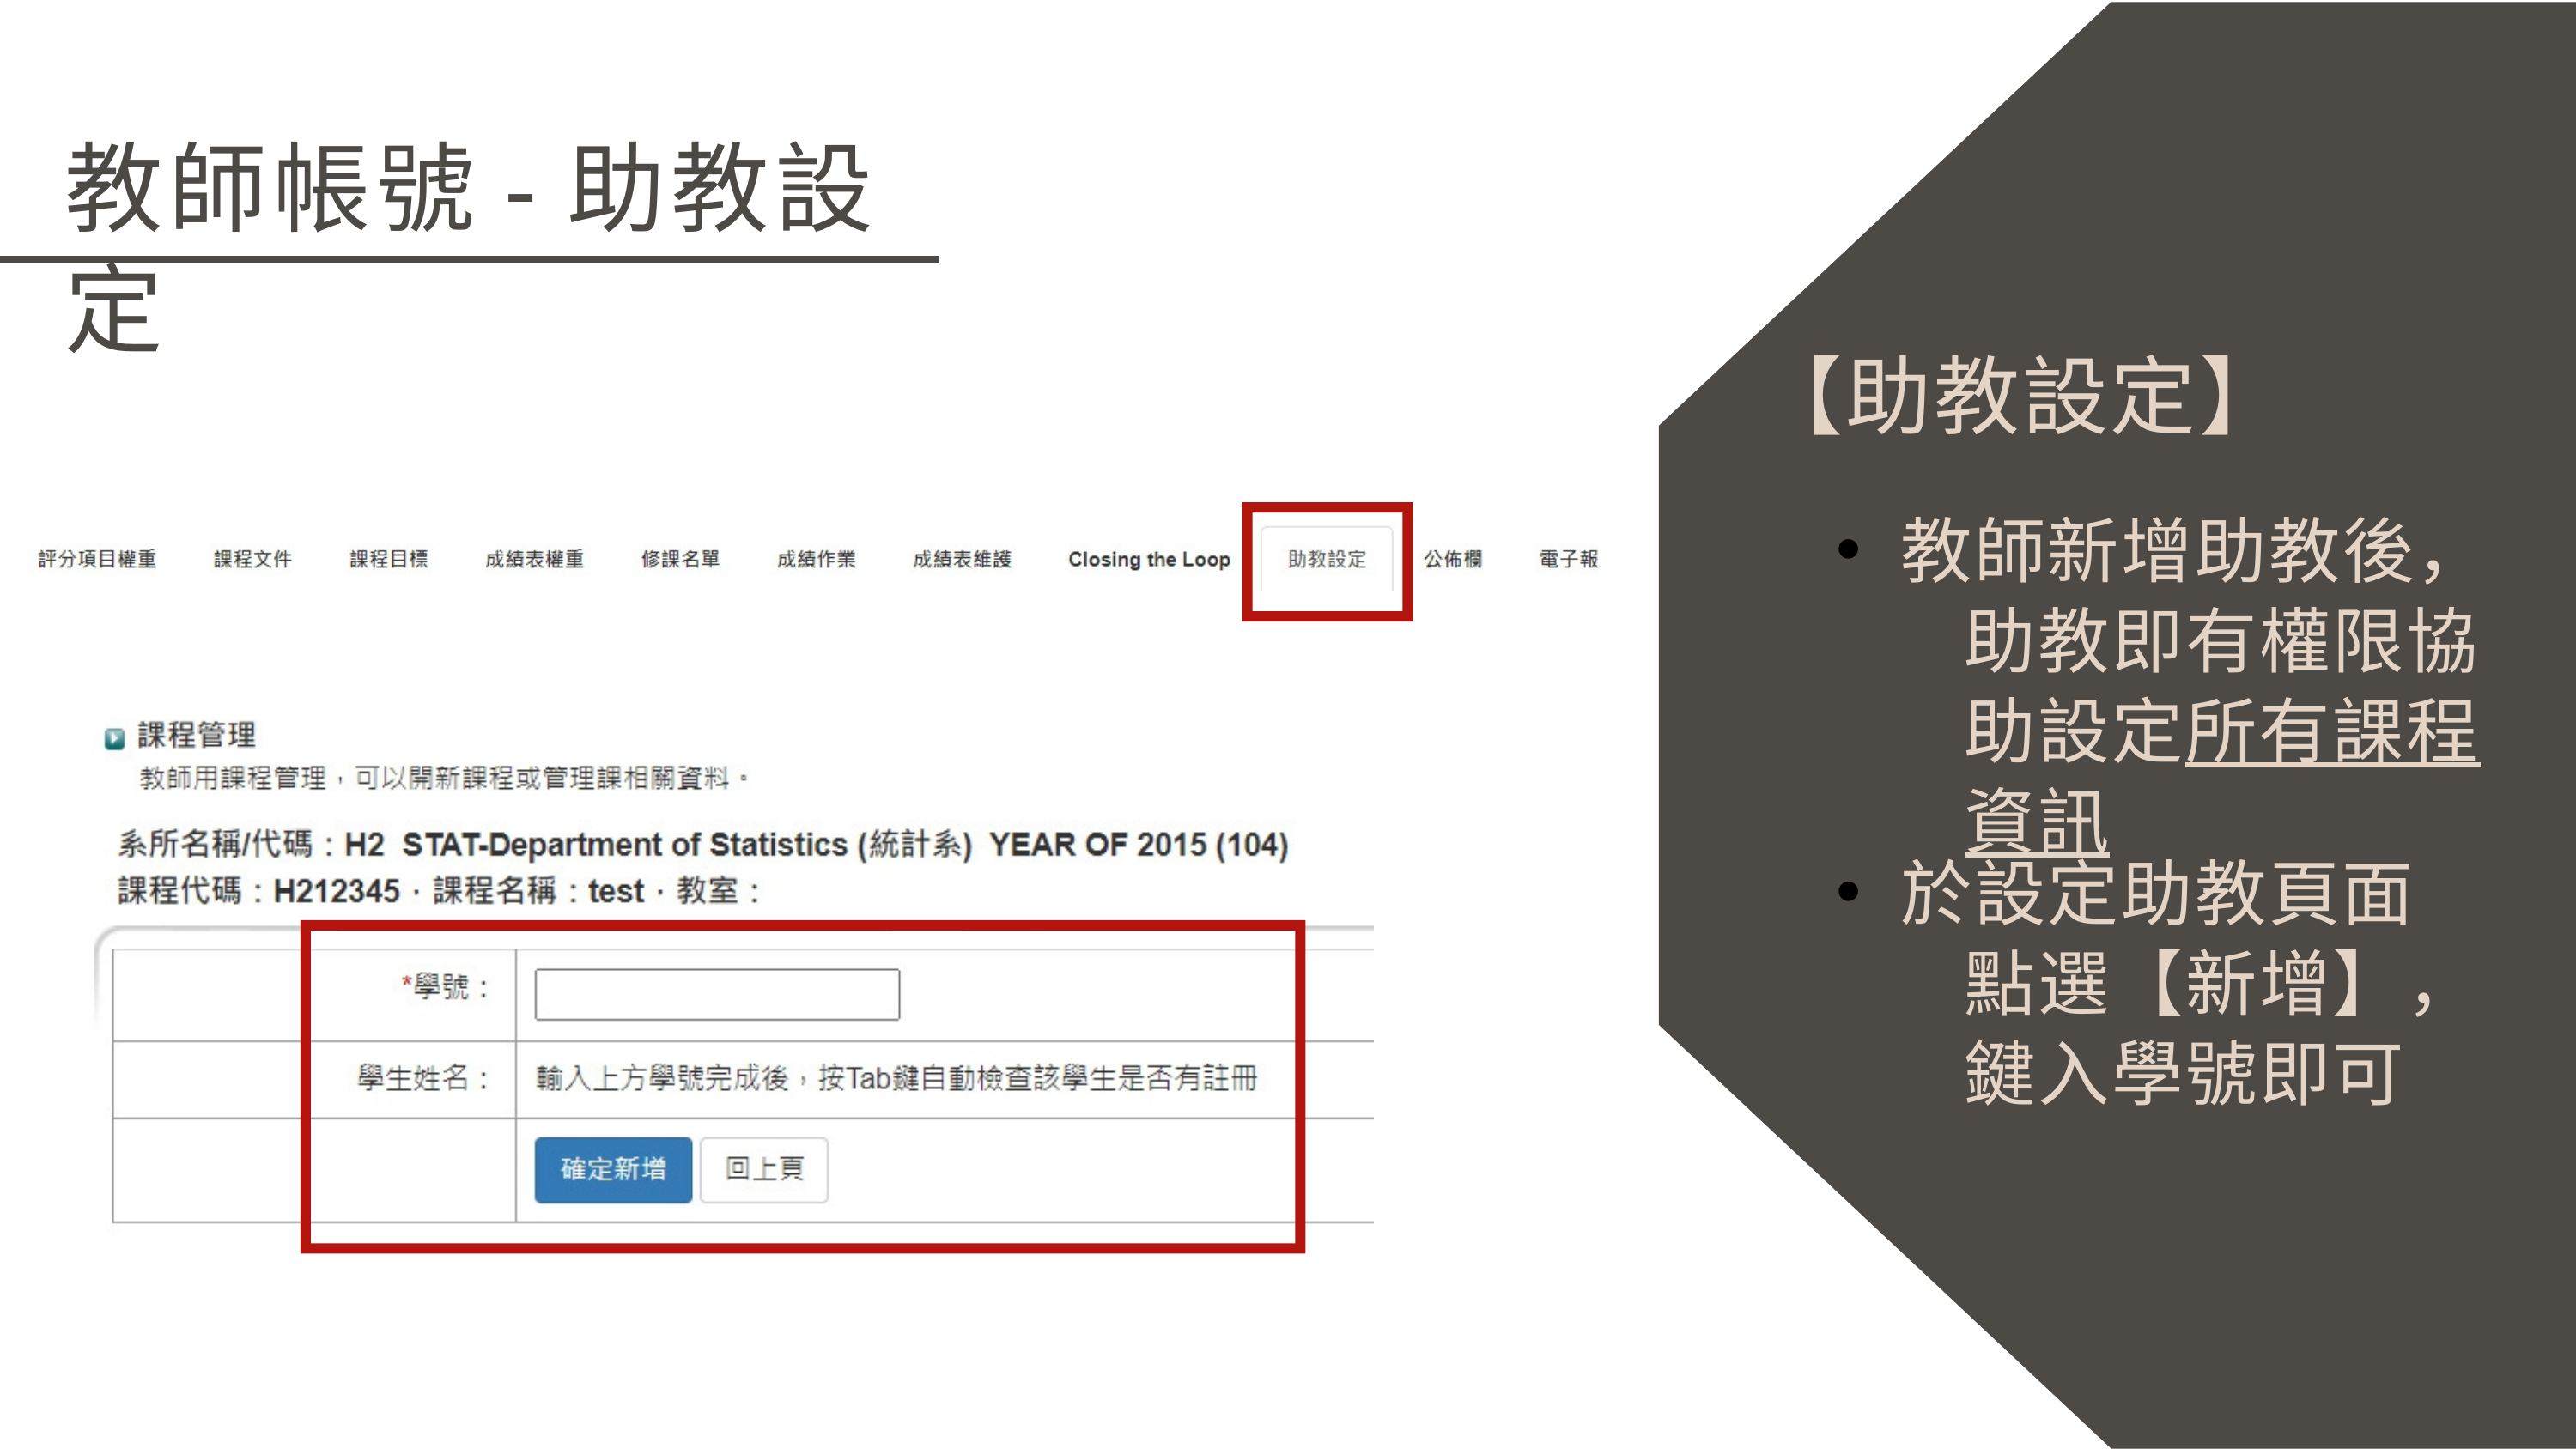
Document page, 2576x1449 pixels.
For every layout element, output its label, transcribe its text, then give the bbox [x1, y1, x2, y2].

text_box [1242, 502, 1413, 622]
picture [1253, 521, 1402, 591]
picture [91, 706, 1374, 1254]
text_box [2048, 833, 2060, 843]
text_box [2081, 797, 2095, 843]
text_box 教師新增助教後，助教即有權限協助設定所有課程資訊 [1709, 500, 2523, 773]
picture [18, 521, 1242, 591]
text_box [300, 919, 1306, 1254]
text_box 於設定助教頁面點選【新增】，鍵入學號即可 [1709, 843, 2490, 1115]
text_box 教師帳號-助教設定 [64, 123, 982, 246]
text_box [0, 256, 939, 263]
picture [311, 931, 1295, 1243]
text_box 【助教設定】 [1757, 342, 2351, 447]
text_box [1658, 2, 2576, 1449]
picture [1413, 521, 1621, 591]
